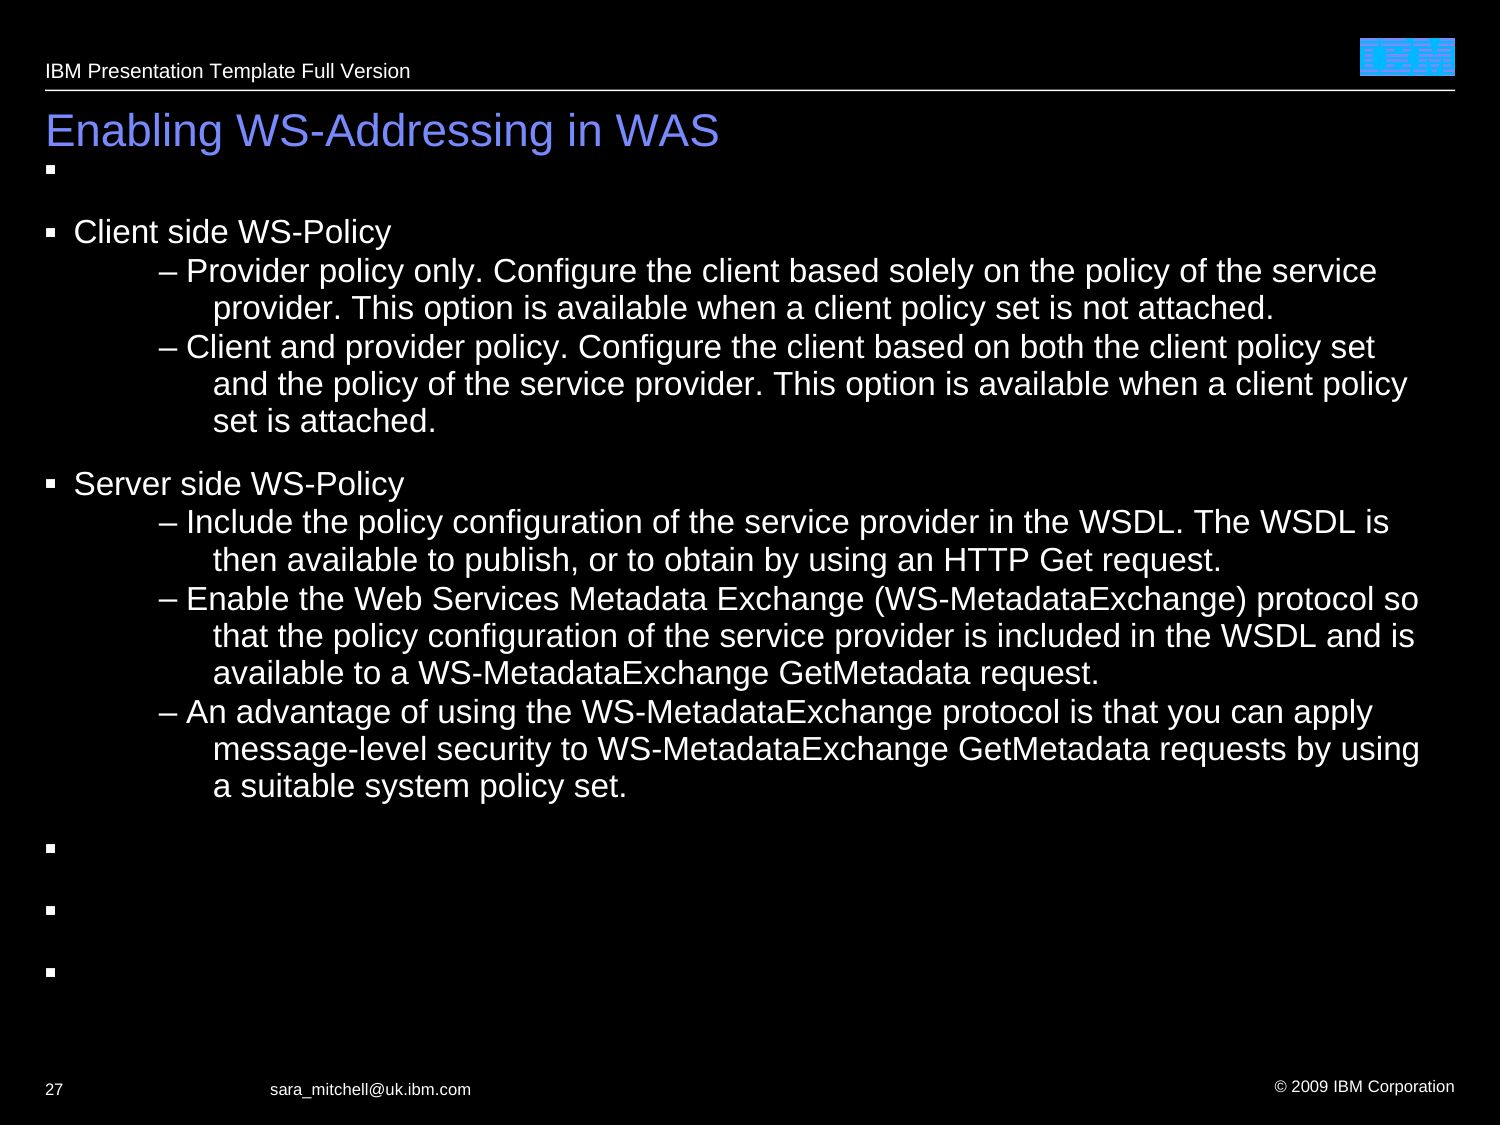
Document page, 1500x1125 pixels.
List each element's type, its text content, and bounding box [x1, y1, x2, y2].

title Enabling WS-Addressing in WAS [30, 97, 1456, 143]
list Client side WS-Policy Provider policy only. Configure the client based solely on the policy of the service provider. This option is available when a client policy set is not attached. Client and provider policy. Configure the client based on both the client policy set and the policy of the service provider. This option is available when a client policy set is attached. Server side WS-Policy Include the policy configuration of the service provider in the WSDL. The WSDL is then available to publish, or to obtain by using an HTTP Get request. Enable the Web Services Metadata Exchange (WS-MetadataExchange) protocol so that the policy configuration of the service provider is included in the WSDL and is available to a WS-MetadataExchange GetMetadata request. An advantage of using the WS-MetadataExchange protocol is that you can apply message-level security to WS-MetadataExchange GetMetadata requests by using a suitable system policy set. [30, 143, 1456, 971]
text_box IBM Presentation Template Full Version [30, 37, 1306, 83]
